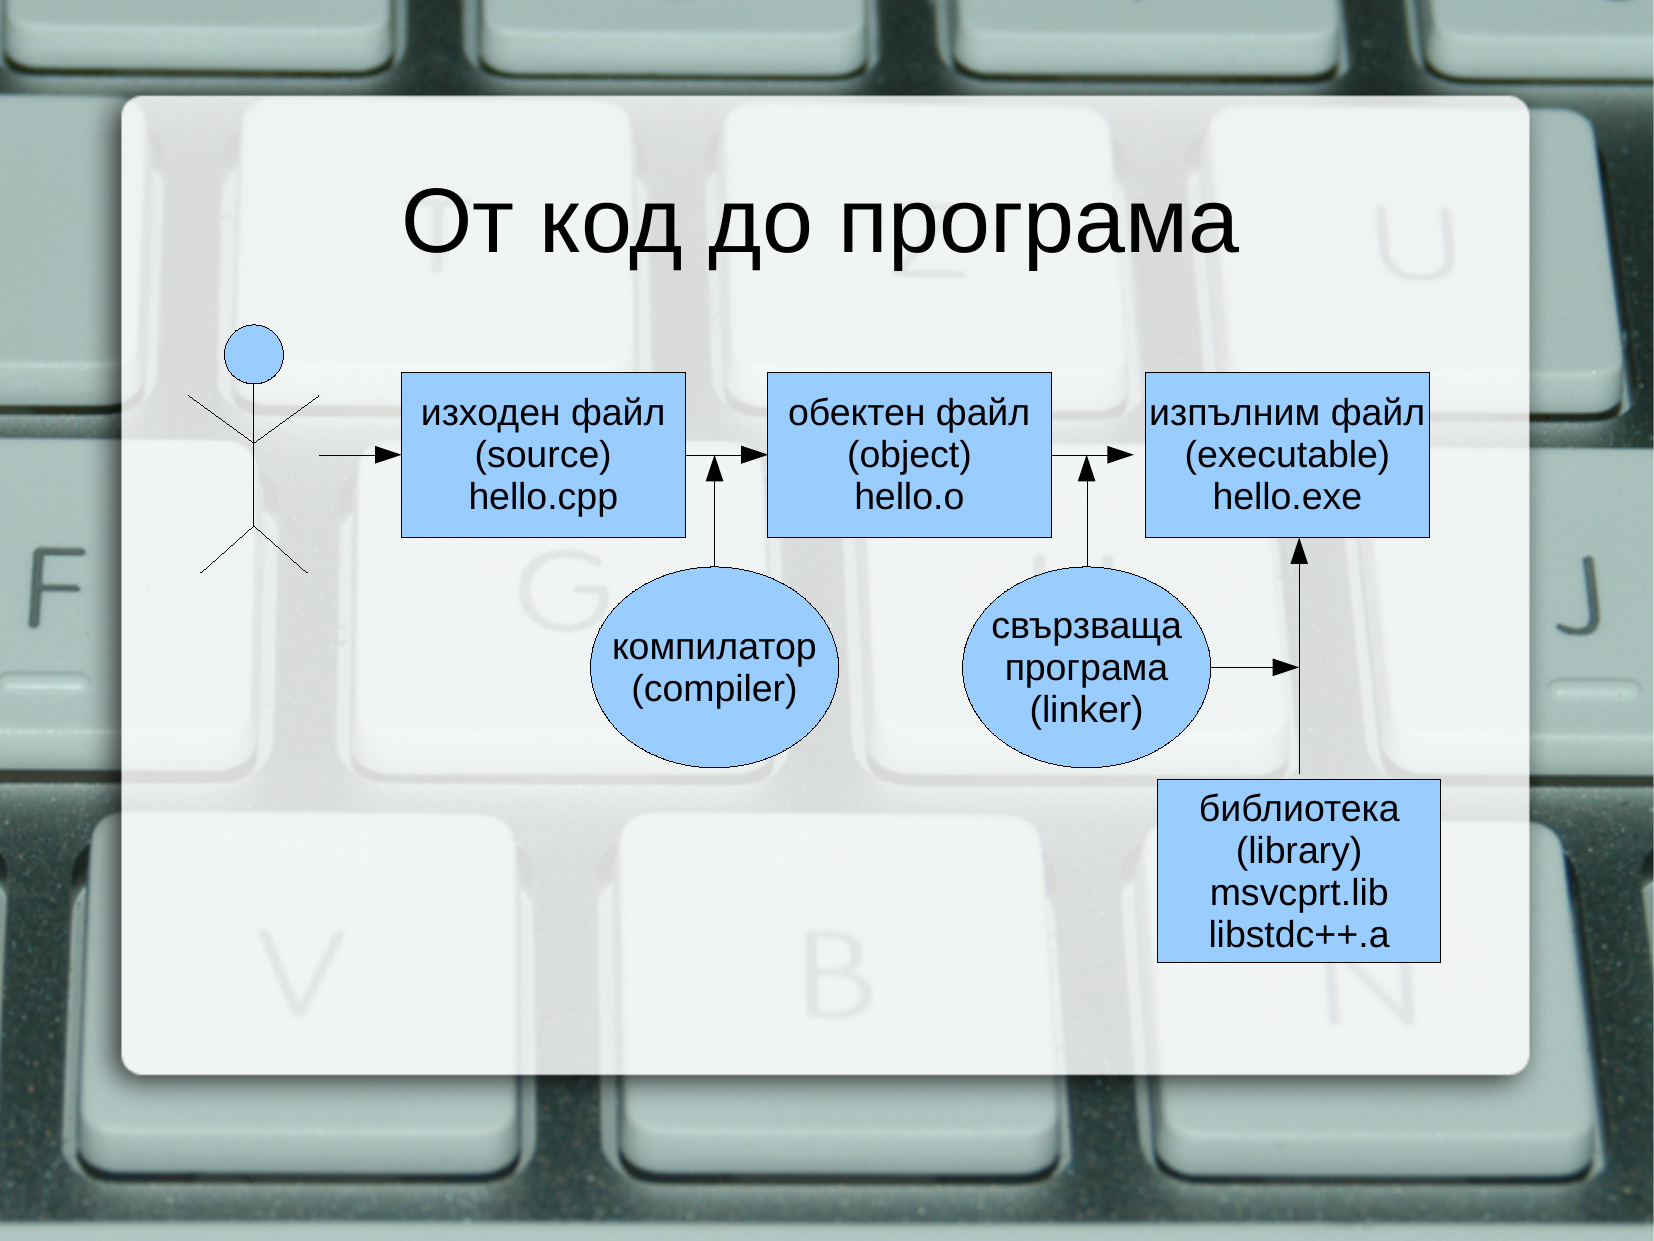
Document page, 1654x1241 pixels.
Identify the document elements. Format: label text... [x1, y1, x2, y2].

picture [0, 0, 1654, 1241]
text_box обектен файл (object) hello.o [767, 372, 1052, 538]
title От код до програма [135, 117, 1506, 325]
text_box свързваща програма (linker) [962, 566, 1211, 768]
text_box библиотека (library) msvcprt.lib libstdc++.a [1157, 779, 1441, 963]
text_box [224, 324, 284, 384]
text_box изходен файл (source) hello.cpp [401, 372, 686, 538]
text_box изпълним файл (executable) hello.exe [1145, 372, 1430, 538]
text_box компилатор (compiler) [590, 566, 839, 768]
